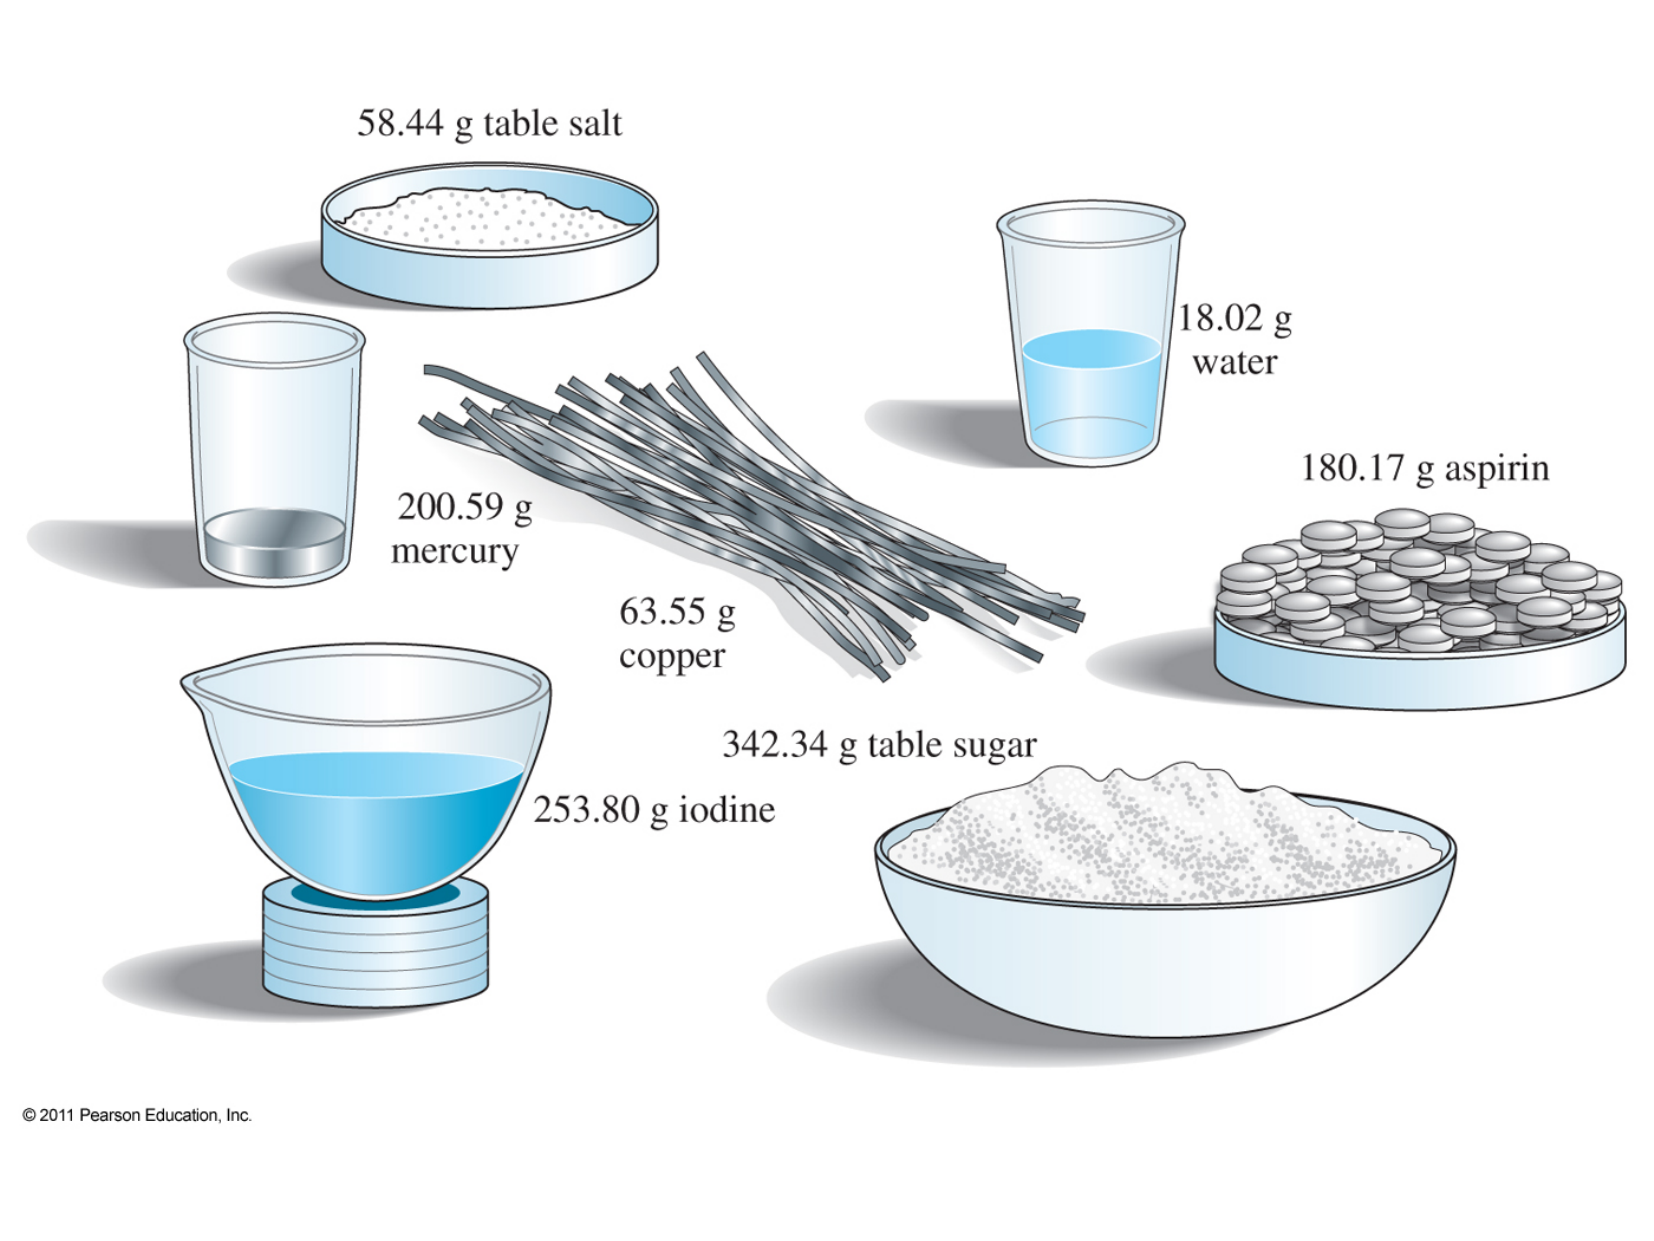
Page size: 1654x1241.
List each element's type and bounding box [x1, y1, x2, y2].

picture [0, 80, 1654, 1160]
